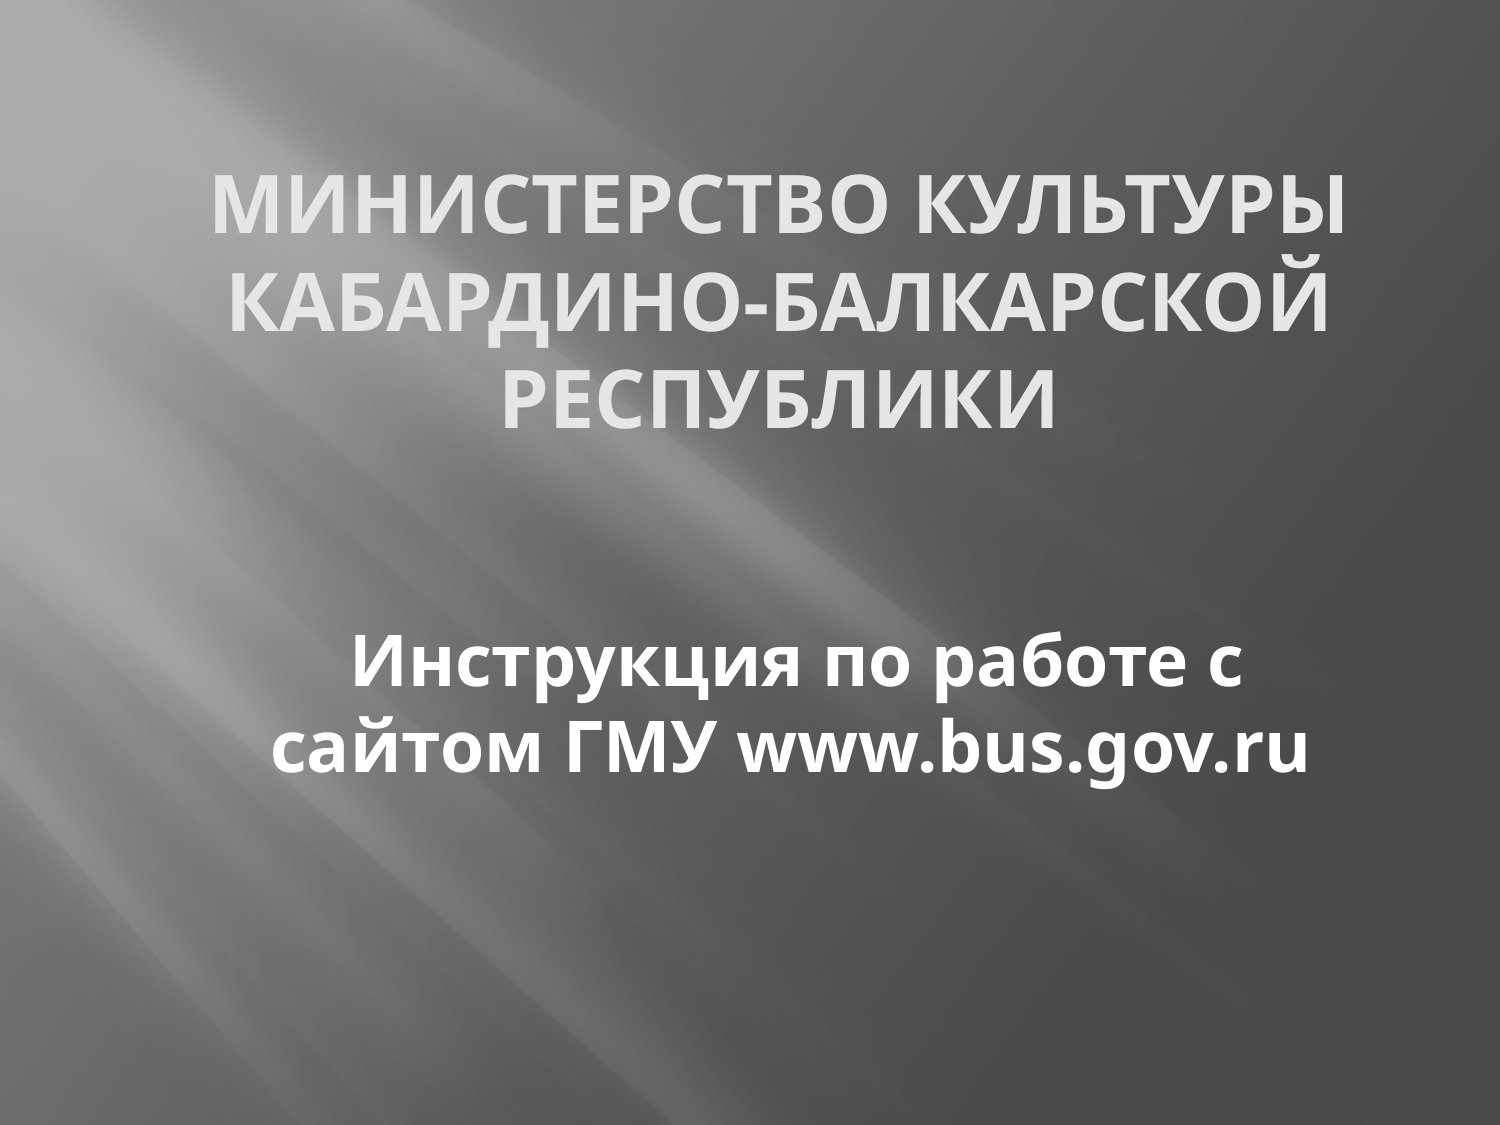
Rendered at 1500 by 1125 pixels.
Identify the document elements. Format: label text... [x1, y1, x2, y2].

subtitle Инструкция по работе с сайтом ГМУ www.bus.gov.ru [253, 538, 1329, 882]
picture [0, 0, 1500, 1125]
title Министерство культуры Кабардино-Балкарской Республики [135, 149, 1424, 445]
